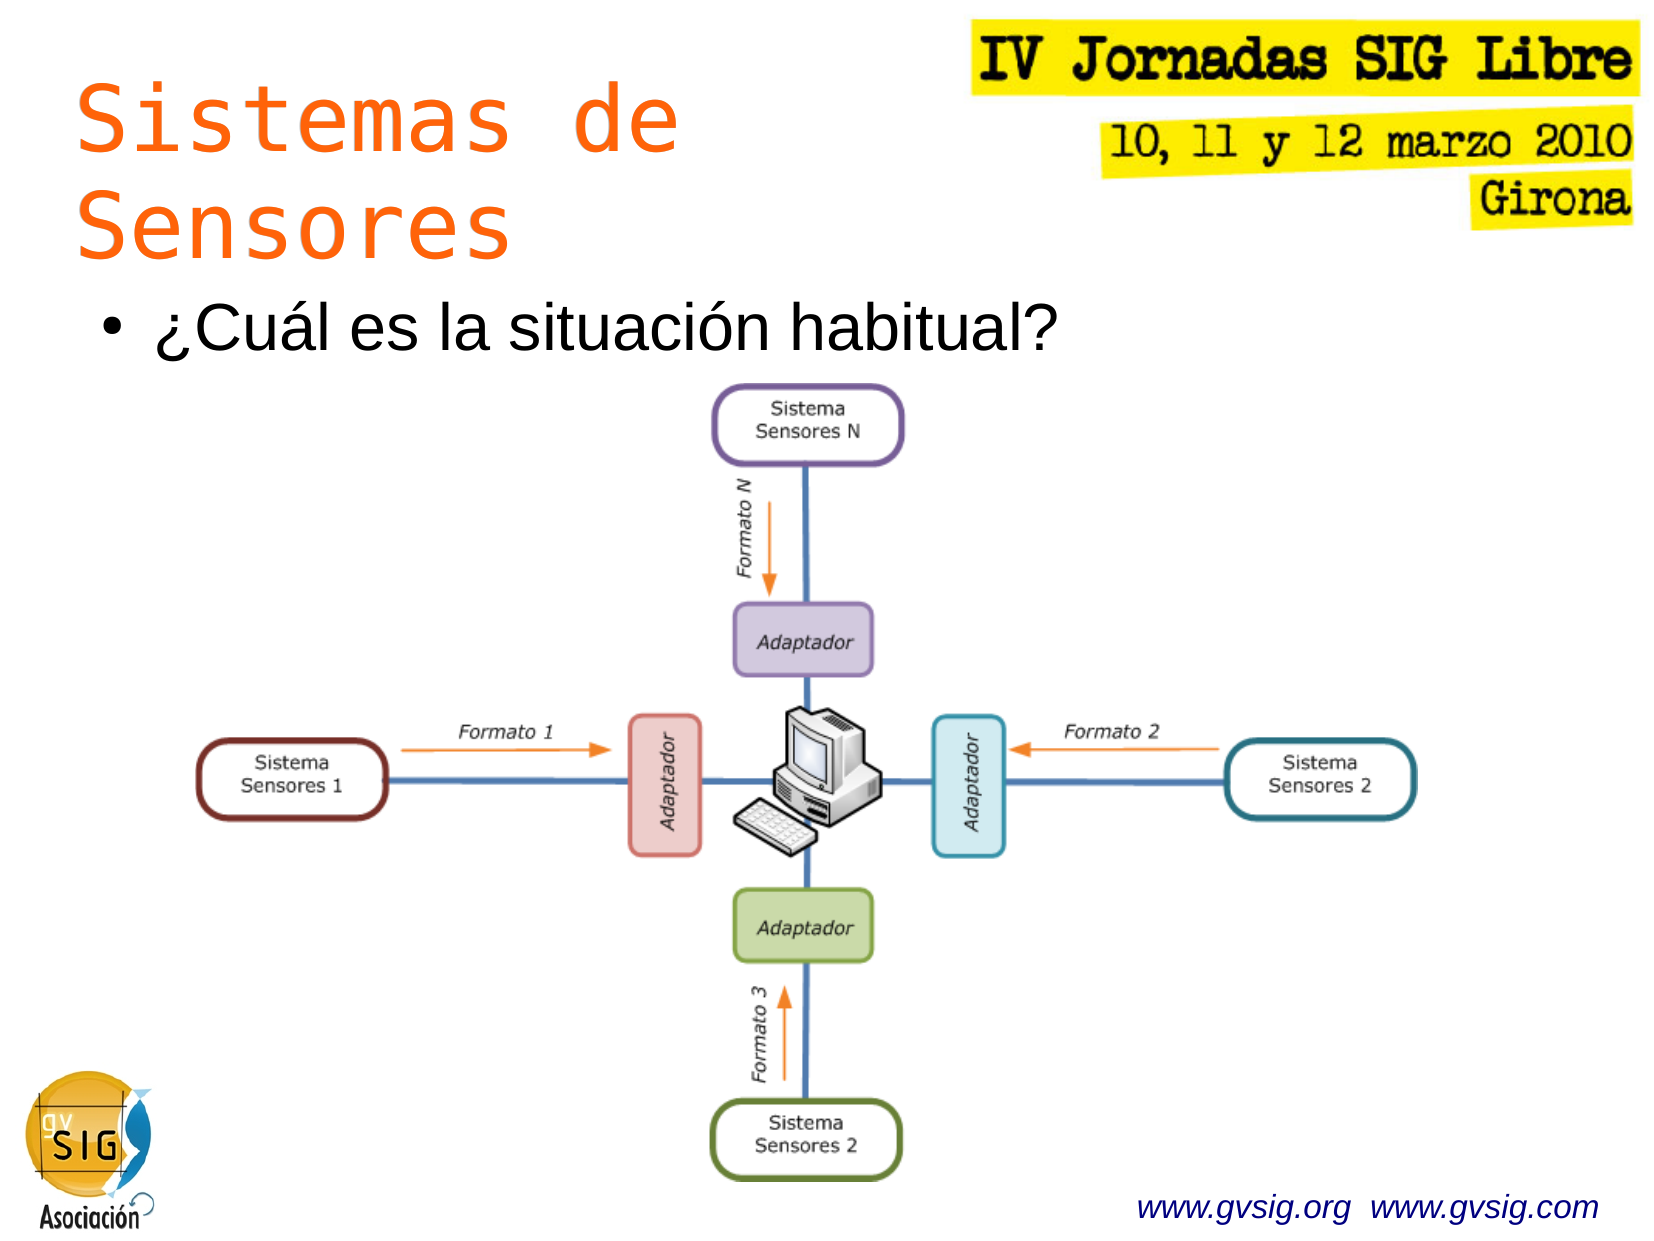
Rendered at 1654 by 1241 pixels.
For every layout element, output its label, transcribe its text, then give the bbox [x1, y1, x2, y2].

picture [0, 1062, 178, 1241]
picture [956, 0, 1654, 276]
list ¿Cuál es la situación habitual? [82, 290, 1571, 1109]
text_box Sistemas de Sensores [59, 59, 1471, 289]
picture [195, 383, 1418, 1182]
